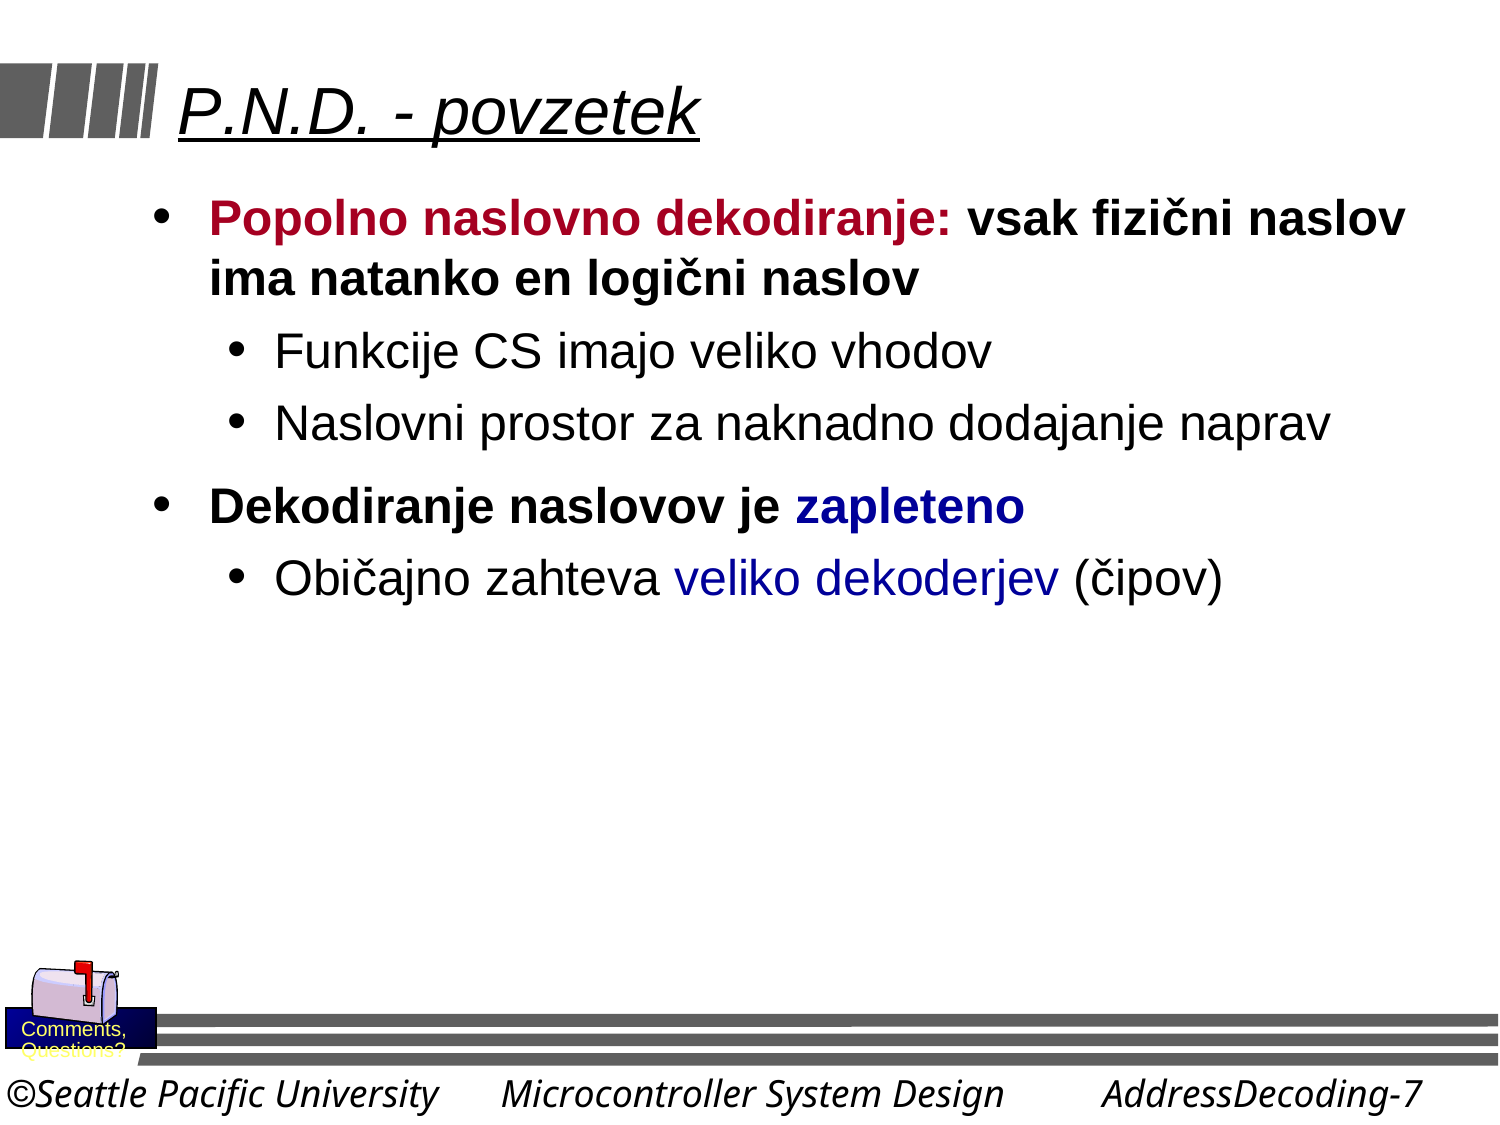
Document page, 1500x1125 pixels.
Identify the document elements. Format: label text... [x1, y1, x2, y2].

title P.N.D. - povzetek [162, 60, 1498, 156]
text_box Dekodiranje naslovov je zapleteno Običajno zahteva veliko dekoderjev (čipov) [137, 465, 1486, 825]
list Popolno naslovno dekodiranje: vsak fizični naslov ima natanko en logični naslov Funkcije CS imajo veliko vhodov Naslovni prostor za naknadno dodajanje naprav [137, 178, 1486, 465]
